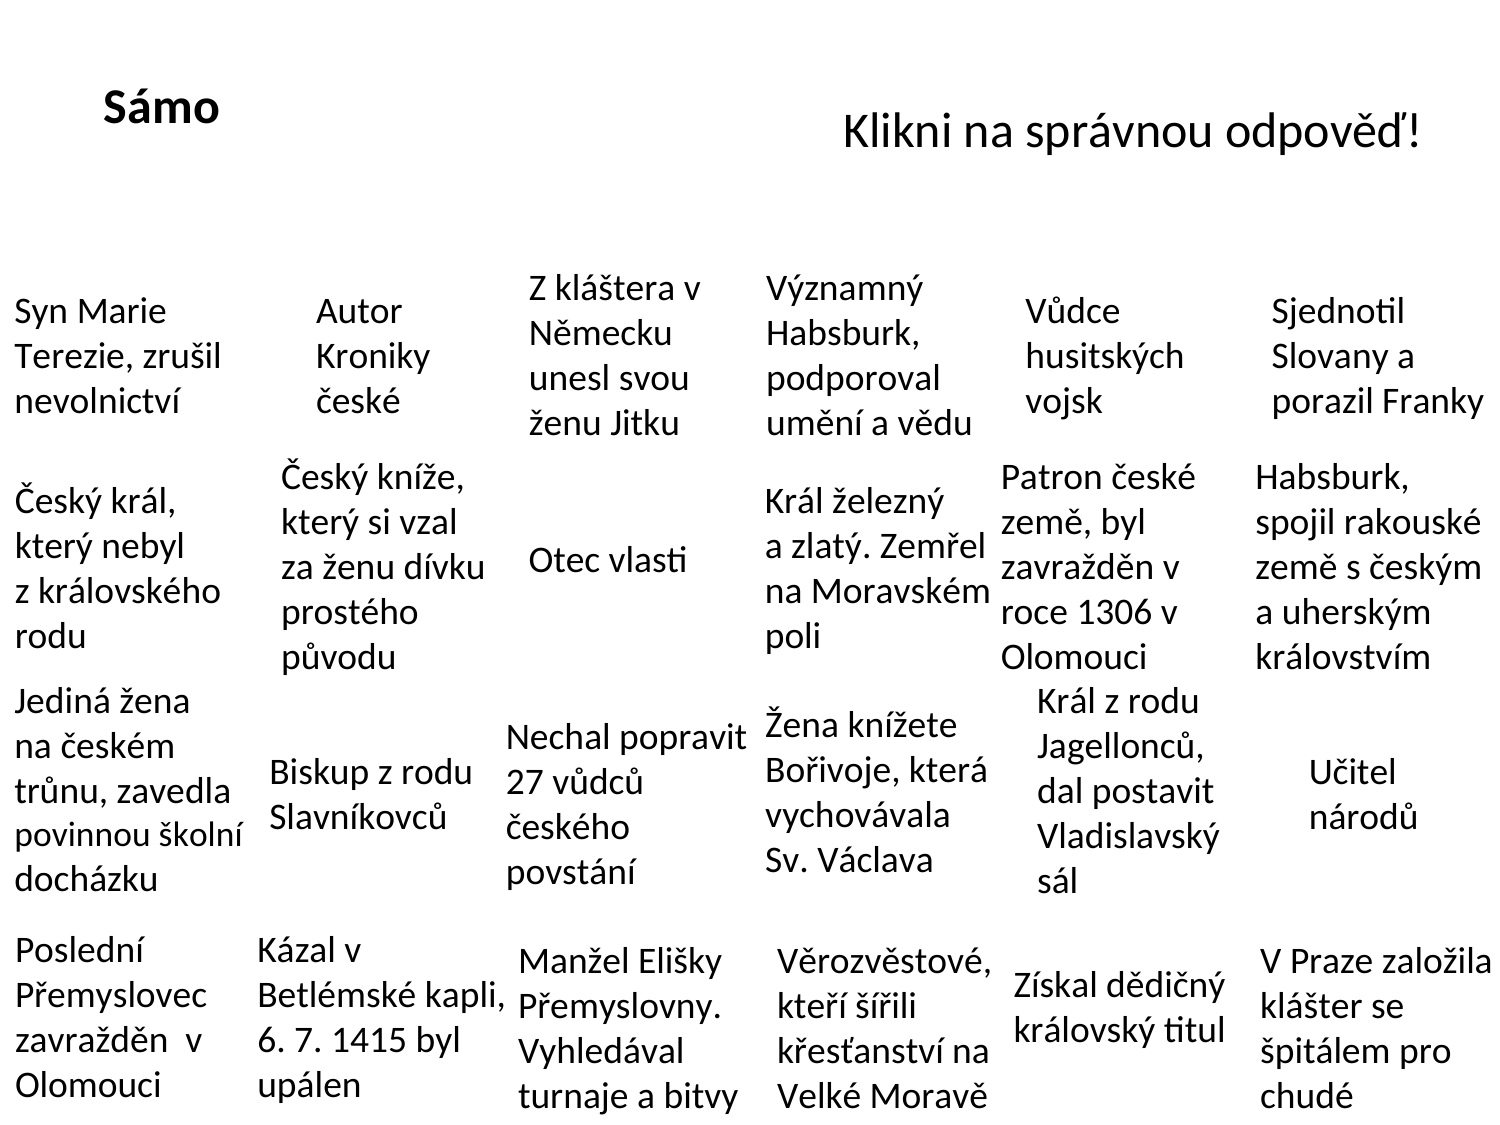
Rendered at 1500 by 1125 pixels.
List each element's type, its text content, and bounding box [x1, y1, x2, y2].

text_box Sámo [89, 66, 236, 142]
table_cell [250, 453, 266, 677]
table_header [500, 229, 750, 453]
table_header [0, 229, 250, 453]
text_box Syn Marie Terezie, zrušil nevolnictví [0, 278, 237, 430]
text_box Český král, který nebyl z královského rodu [0, 467, 237, 664]
text_box Učitel národů [1294, 739, 1434, 846]
table_cell [500, 901, 750, 928]
table_cell [1000, 901, 1250, 952]
table_cell [1000, 1058, 1250, 1125]
table_cell [0, 907, 250, 1125]
text_box Autor Kroniky české [301, 278, 446, 430]
text_box Žena knížete Bořivoje, která vychovávala Sv. Václava [750, 692, 1004, 888]
table_header [1000, 229, 1250, 453]
table_cell [750, 453, 985, 467]
table_cell [750, 888, 1000, 901]
text_box Jediná žena na českém trůnu, zavedla povinnou školní docházku [0, 668, 259, 907]
table_cell [501, 453, 750, 677]
text_box Král z rodu Jagellonců, dal postavit Vladislavský sál [1022, 668, 1235, 910]
text_box Klikni na správnou odpověď! [828, 90, 1438, 166]
table_cell [250, 901, 500, 916]
table_header [1250, 229, 1500, 453]
text_box Významný Habsburk, podporoval umění a vědu [751, 255, 988, 451]
table_header [250, 229, 500, 453]
text_box Nechal popravit 27 vůdců českého povstání [491, 704, 763, 900]
text_box Český kníže, který si vzal za ženu dívku prostého původu [266, 444, 501, 685]
table_cell [750, 901, 1000, 1125]
text_box Poslední Přemyslovec zavražděn v Olomouci [0, 916, 232, 1125]
text_box Z kláštera v Německu unesl svou ženu Jitku [514, 255, 725, 451]
text_box Patron české země, byl zavražděn v roce 1306 v Olomouci [985, 444, 1212, 685]
table_cell [1212, 453, 1240, 677]
table_header [750, 229, 1000, 453]
text_box Habsburk, spojil rakouské země s českým a uherským královstvím [1240, 444, 1498, 685]
text_box Věrozvěstové, kteří šířili křesťanství na Velké Moravě [762, 928, 1008, 1124]
text_box Získal dědičný královský titul [998, 952, 1237, 1058]
text_box Kázal v Betlémské kapli, 6. 7. 1415 byl upálen [242, 916, 522, 1113]
text_box Biskup z rodu Slavníkovců [254, 739, 489, 846]
text_box Král železný a zlatý. Zemřel na Moravském poli [749, 467, 985, 664]
text_box V Praze založila klášter se špitálem pro chudé [1237, 928, 1500, 1124]
table_cell [750, 677, 1000, 692]
table_cell [750, 664, 985, 677]
table_cell [0, 453, 250, 668]
text_box Sjednotil Slovany a porazil Franky [1256, 278, 1500, 430]
table_cell [500, 1113, 750, 1125]
table_cell [500, 677, 750, 704]
table_cell [1235, 677, 1250, 901]
table_cell [1000, 685, 1022, 901]
table_cell [250, 1113, 500, 1125]
table_cell [259, 677, 500, 901]
text_box Manžel Elišky Přemyslovny. Vyhledával turnaje a bitvy [503, 928, 754, 1124]
text_box Otec vlasti [513, 527, 739, 588]
table_cell [1250, 901, 1500, 928]
text_box Vůdce husitských vojsk [1010, 278, 1200, 430]
table_cell [1250, 677, 1500, 901]
